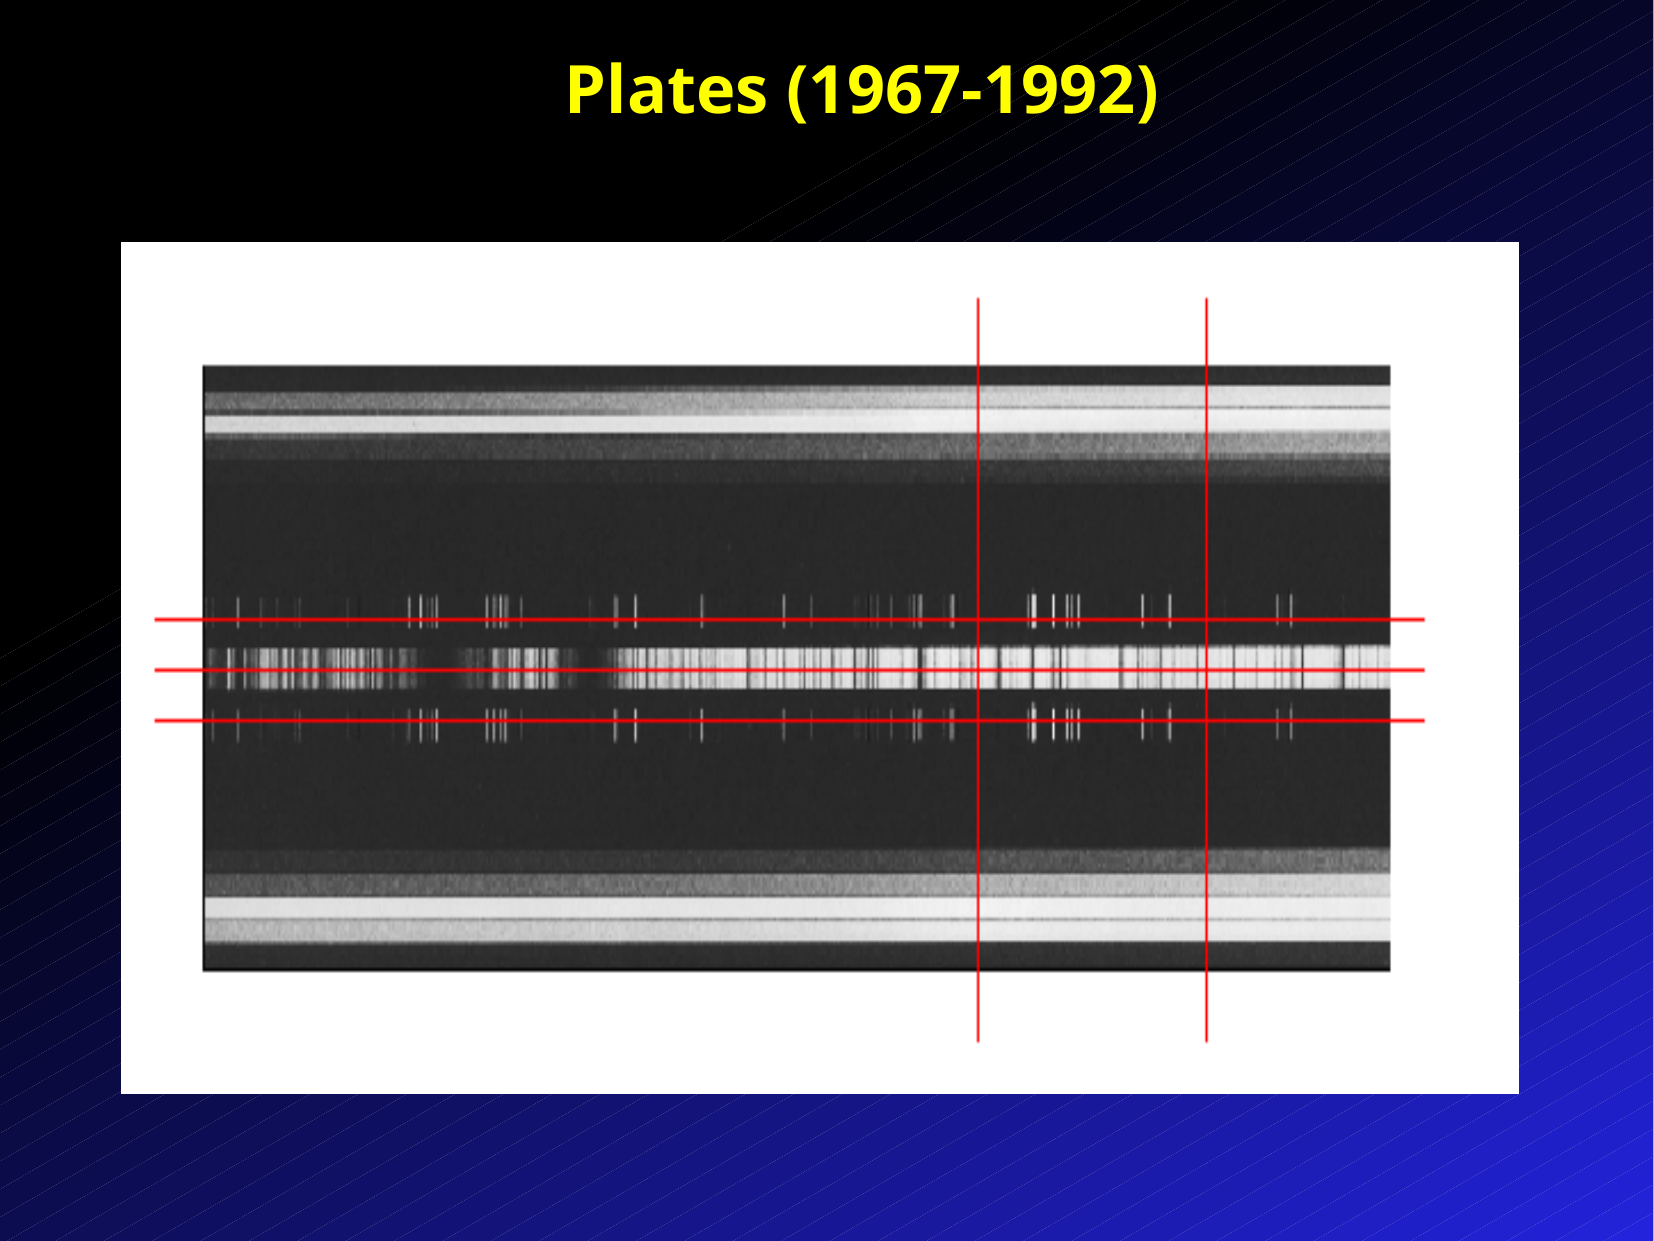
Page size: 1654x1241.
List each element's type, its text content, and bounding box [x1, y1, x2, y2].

title Plates (1967-1992) [118, 27, 1607, 148]
picture [121, 242, 1519, 1094]
